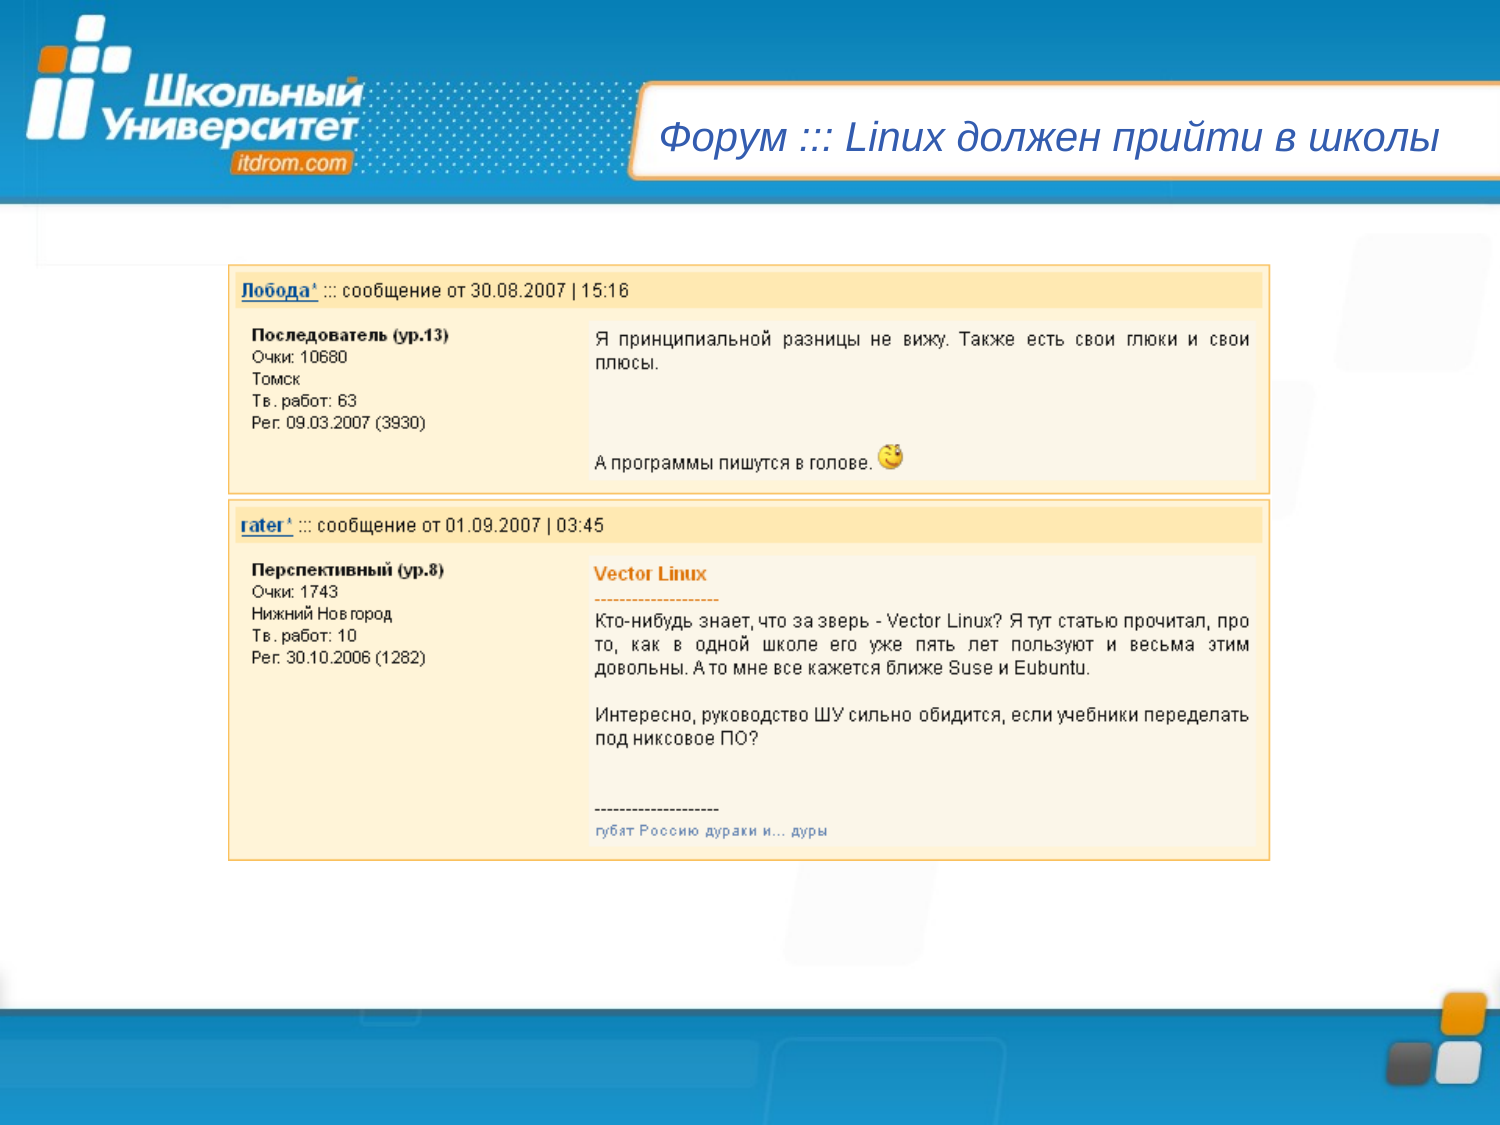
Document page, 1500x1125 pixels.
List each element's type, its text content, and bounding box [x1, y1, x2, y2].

title Форум ::: Linux должен прийти в школы [643, 78, 1483, 197]
picture [0, 13, 1500, 1125]
